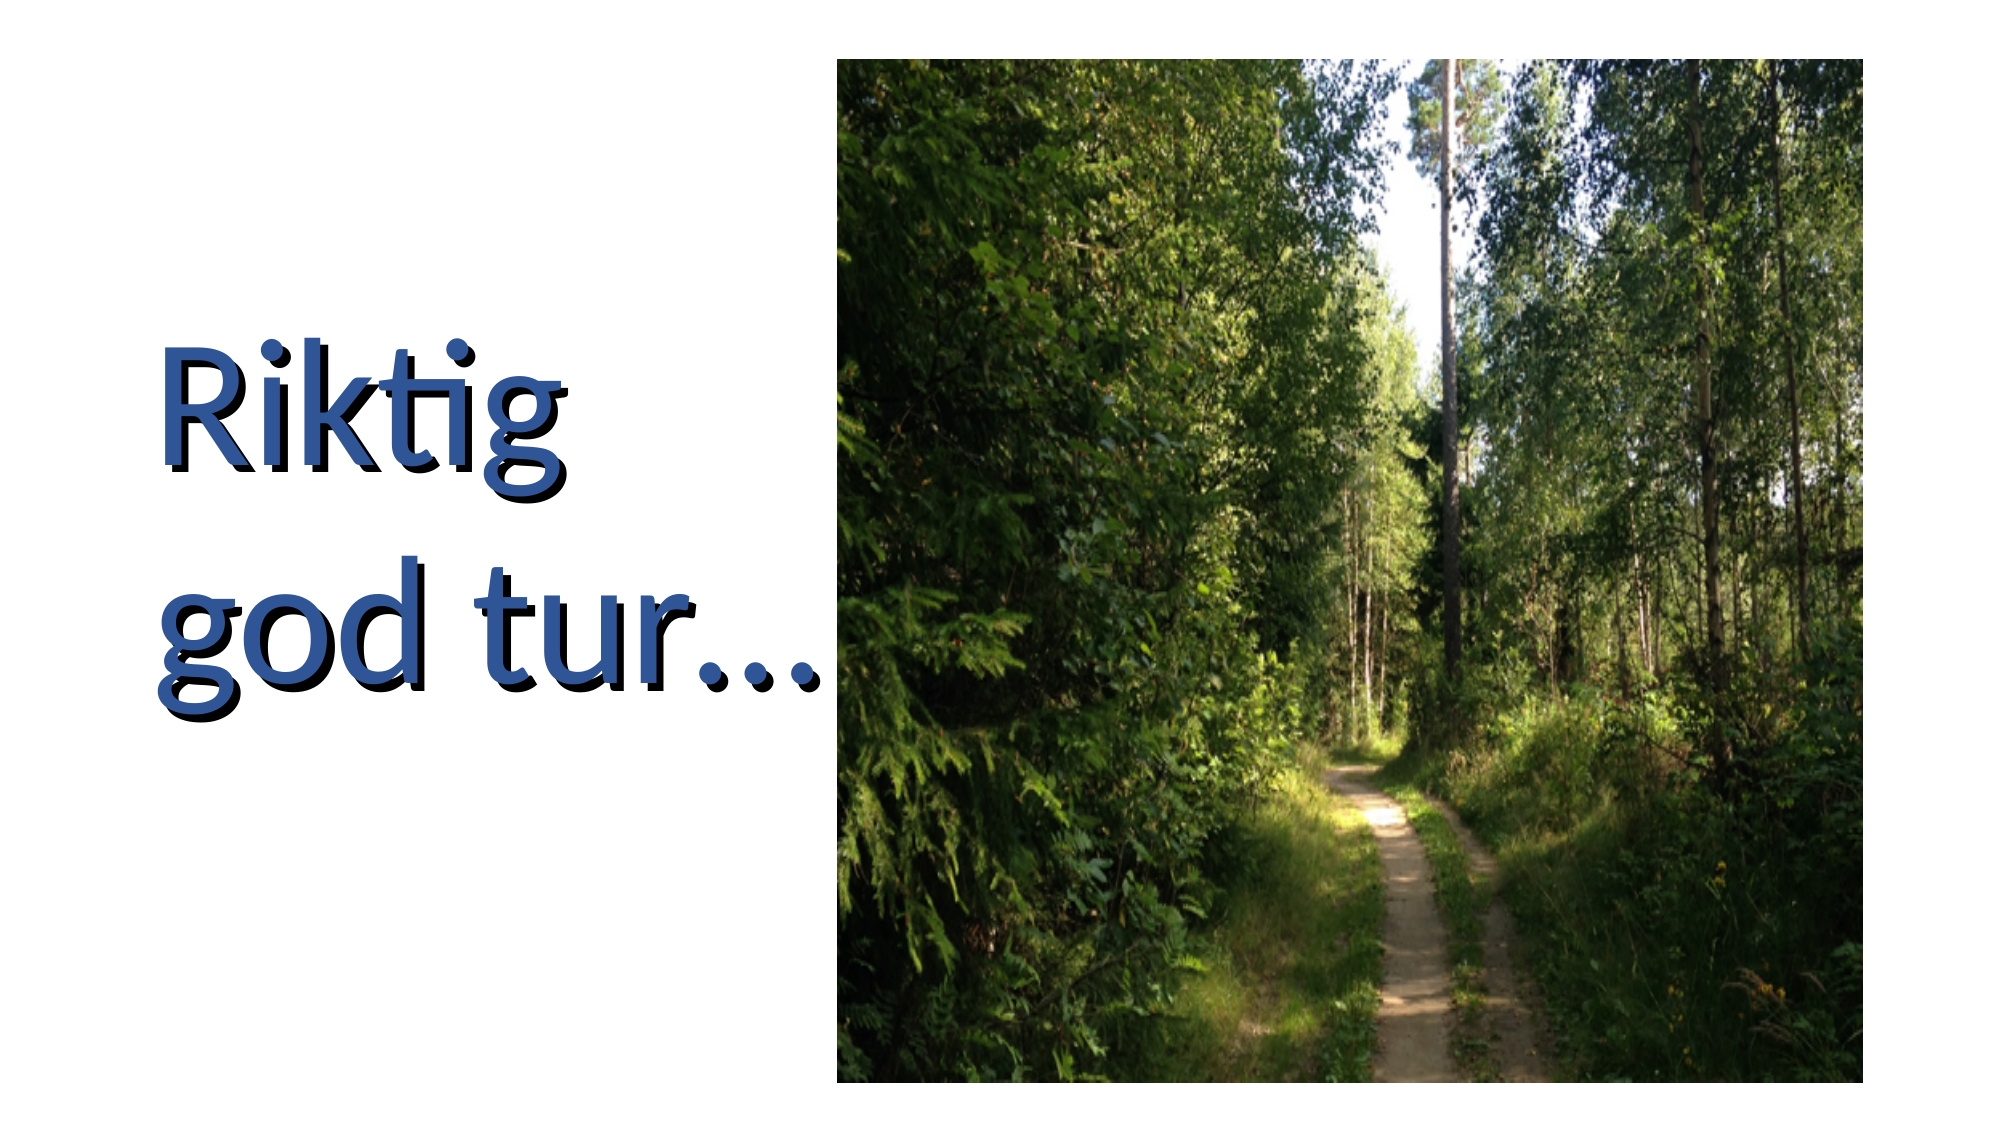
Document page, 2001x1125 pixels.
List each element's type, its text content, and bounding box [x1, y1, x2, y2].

picture [837, 59, 1863, 1083]
list Riktig god tur… [137, 299, 837, 1014]
